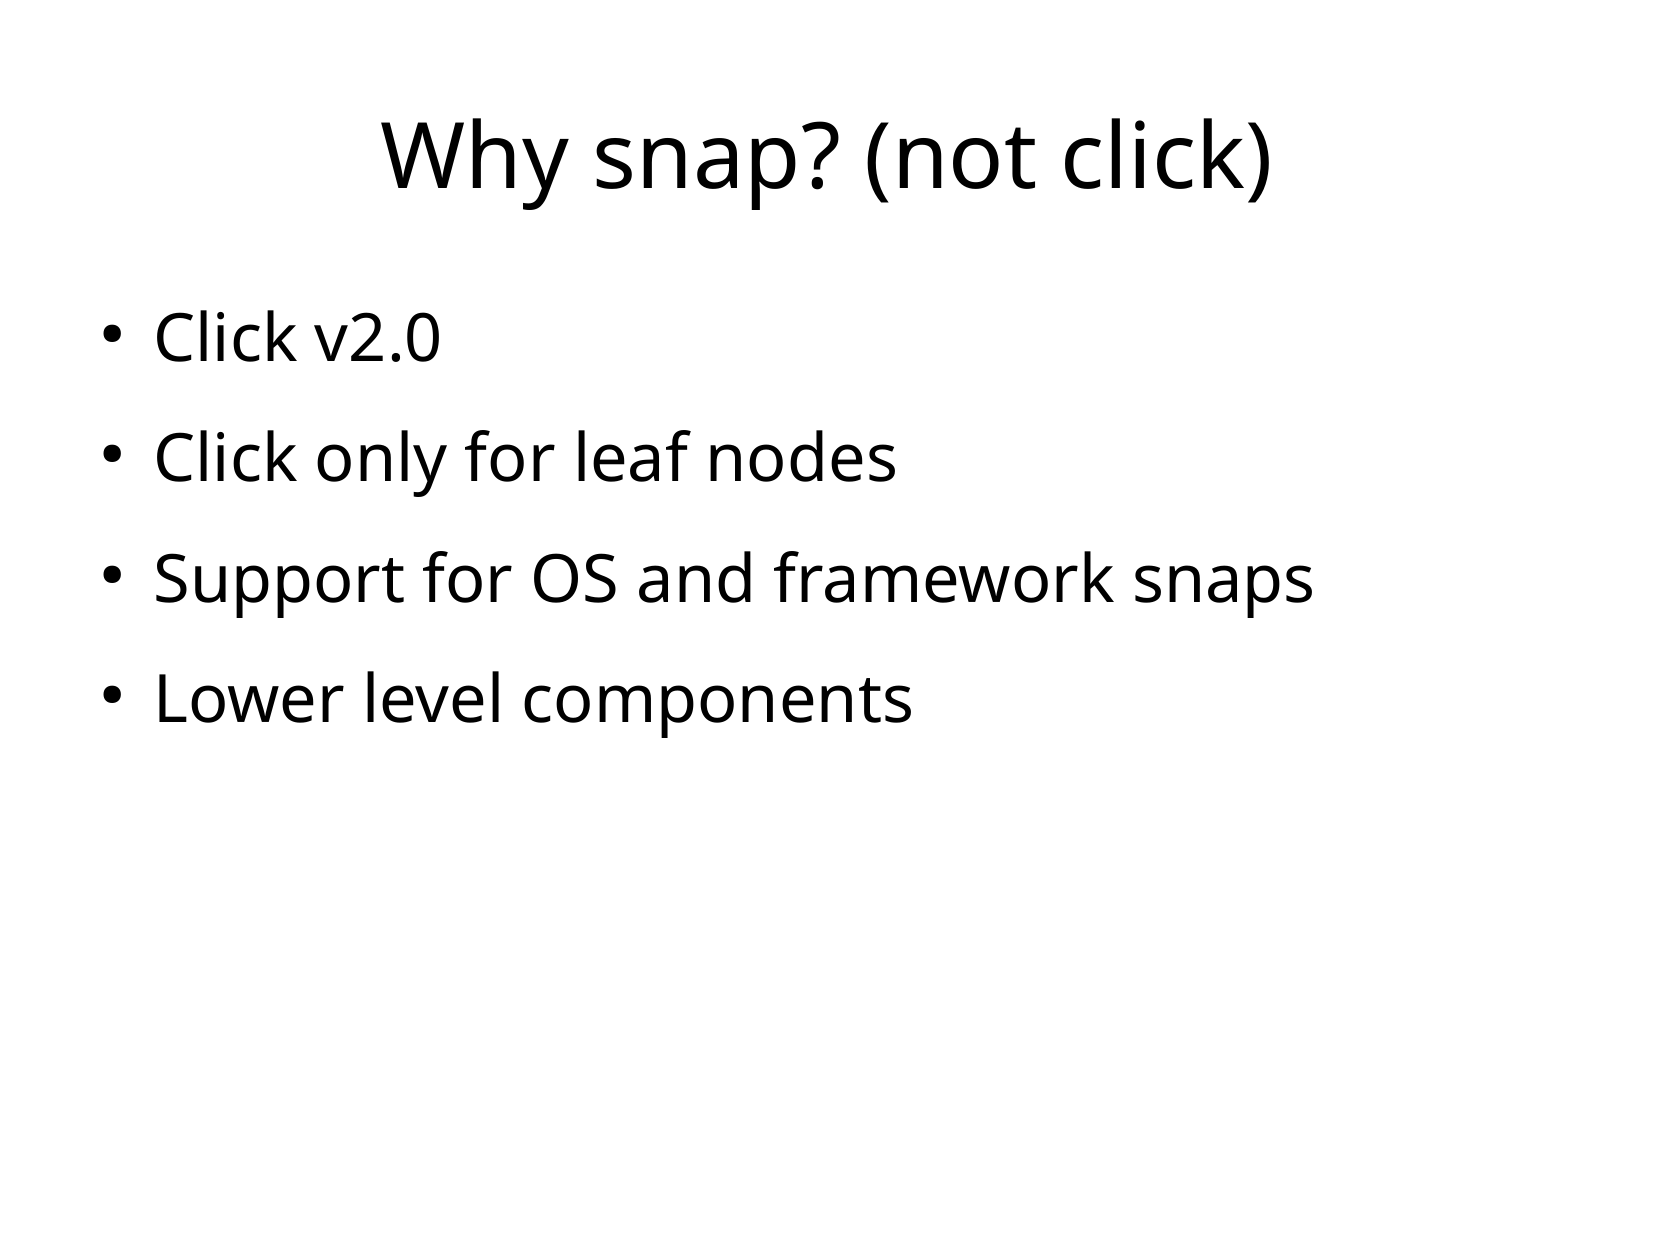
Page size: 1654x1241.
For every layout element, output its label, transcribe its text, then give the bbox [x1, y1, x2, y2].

list Click v2.0 Click only for leaf nodes Support for OS and framework snaps Lower level components [82, 290, 1571, 1010]
title Why snap? (not click) [82, 49, 1571, 257]
